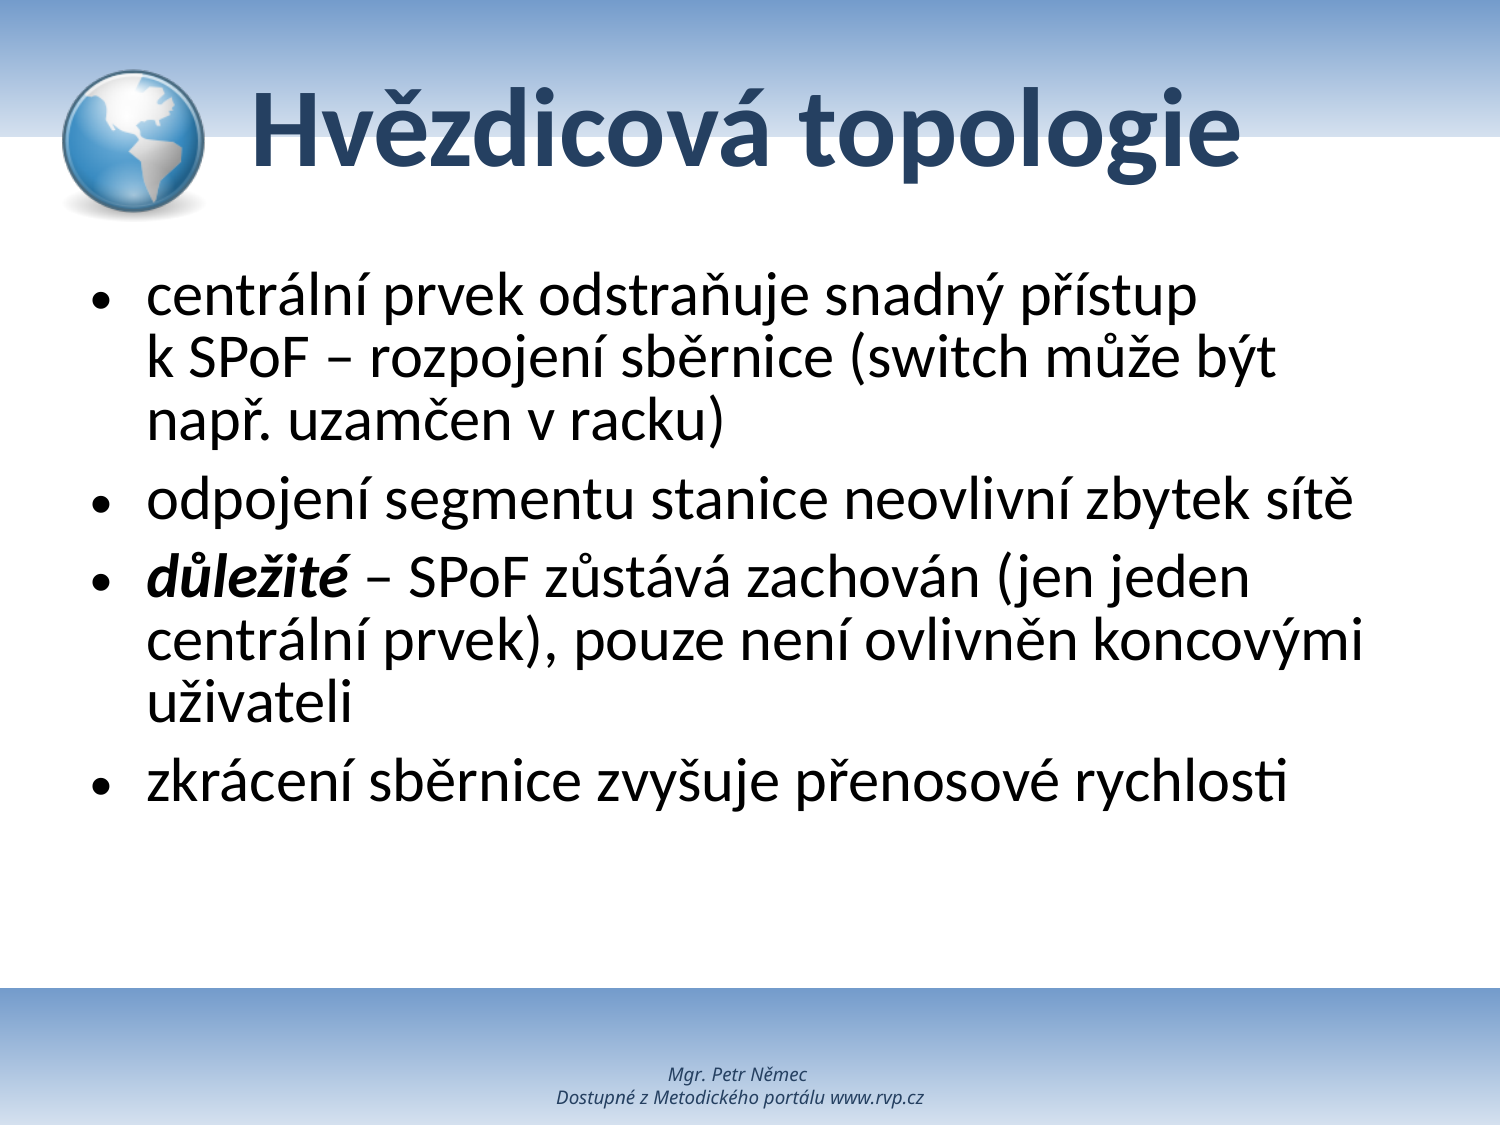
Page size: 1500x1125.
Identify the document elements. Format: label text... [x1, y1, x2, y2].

picture [56, 67, 211, 222]
title Hvězdicová topologie [235, 45, 1426, 233]
list centrální prvek odstraňuje snadný přístup k SPoF – rozpojení sběrnice (switch může být např. uzamčen v racku) odpojení segmentu stanice neovlivní zbytek sítě důležité – SPoF zůstává zachován (jen jeden centrální prvek), pouze není ovlivněn koncovými uživateli zkrácení sběrnice zvyšuje přenosové rychlosti [75, 260, 1426, 1004]
